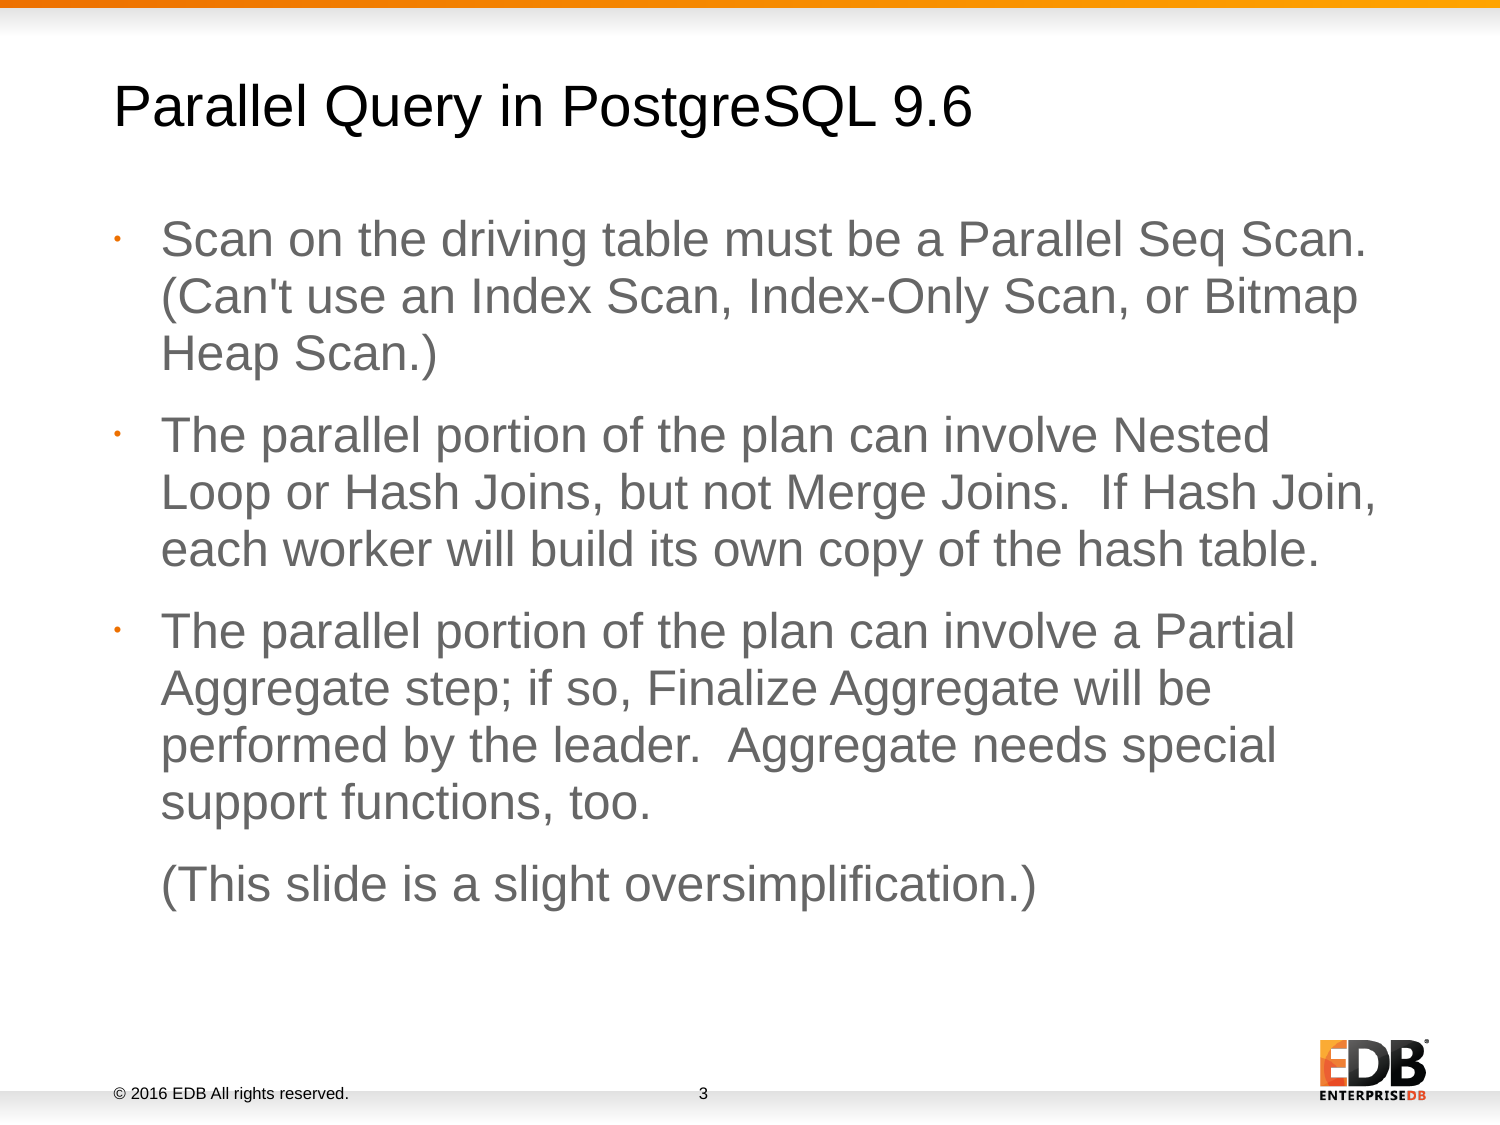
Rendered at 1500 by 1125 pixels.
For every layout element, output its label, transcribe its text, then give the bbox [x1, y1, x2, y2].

title Parallel Query in PostgreSQL 9.6 [98, 26, 1403, 188]
list Scan on the driving table must be a Parallel Seq Scan. (Can't use an Index Scan, Index-Only Scan, or Bitmap Heap Scan.) The parallel portion of the plan can involve Nested Loop or Hash Joins, but not Merge Joins. If Hash Join, each worker will build its own copy of the hash table. The parallel portion of the plan can involve a Partial Aggregate step; if so, Finalize Aggregate will be performed by the leader. Aggregate needs special support functions, too. (This slide is a slight oversimplification.) [98, 203, 1403, 925]
picture [1318, 1036, 1430, 1101]
